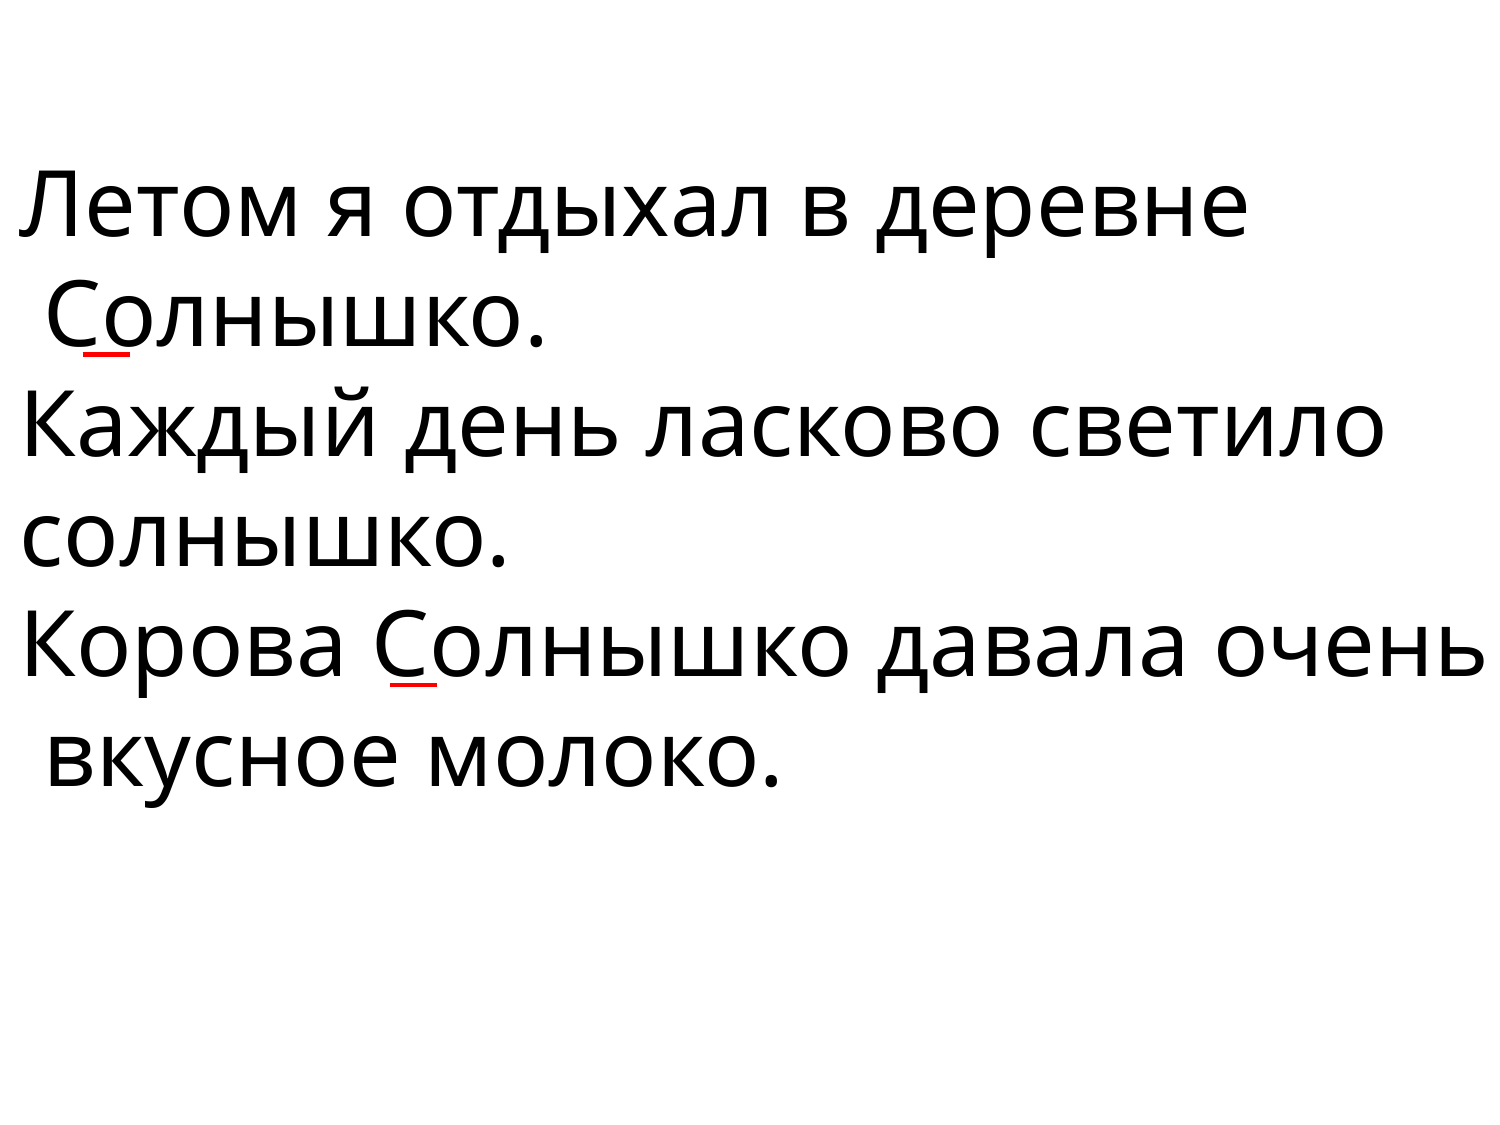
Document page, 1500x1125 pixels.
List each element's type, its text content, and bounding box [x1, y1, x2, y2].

text_box Летом я отдыхал в деревне Солнышко. Каждый день ласково светило солнышко. Корова Солнышко давала очень вкусное молоко. [5, 137, 1500, 812]
